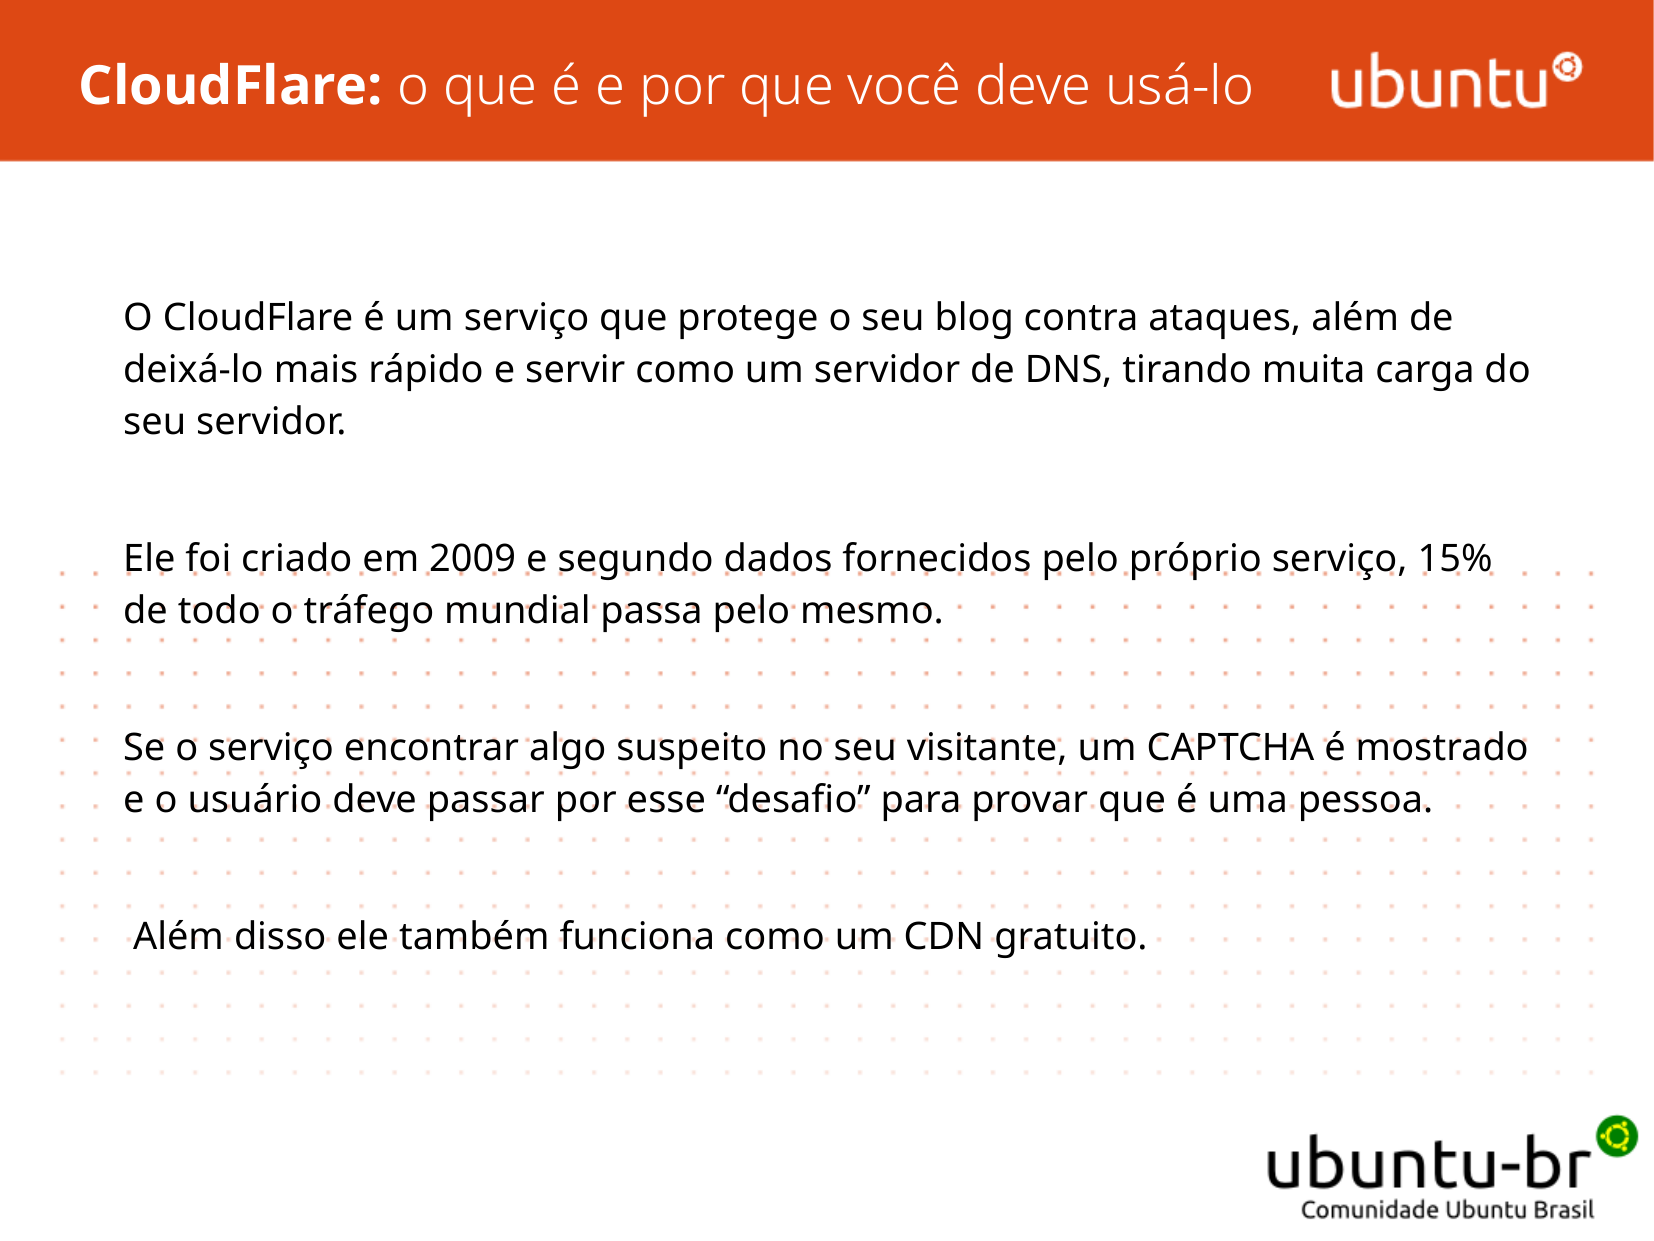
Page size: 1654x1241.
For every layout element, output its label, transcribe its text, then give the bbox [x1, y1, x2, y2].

picture [0, 0, 1654, 1241]
title CloudFlare: o que é e por que você deve usá-lo [41, 31, 1300, 136]
list O CloudFlare é um serviço que protege o seu blog contra ataques, além de deixá-lo mais rápido e servir como um servidor de DNS, tirando muita carga do seu servidor. Ele foi criado em 2009 e segundo dados fornecidos pelo próprio serviço, 15% de todo o tráfego mundial passa pelo mesmo. Se o serviço encontrar algo suspeito no seu visitante, um CAPTCHA é mostrado e o usuário deve passar por esse “desafio” para provar que é uma pessoa. Além disso ele também funciona como um CDN gratuito. [82, 290, 1538, 1010]
